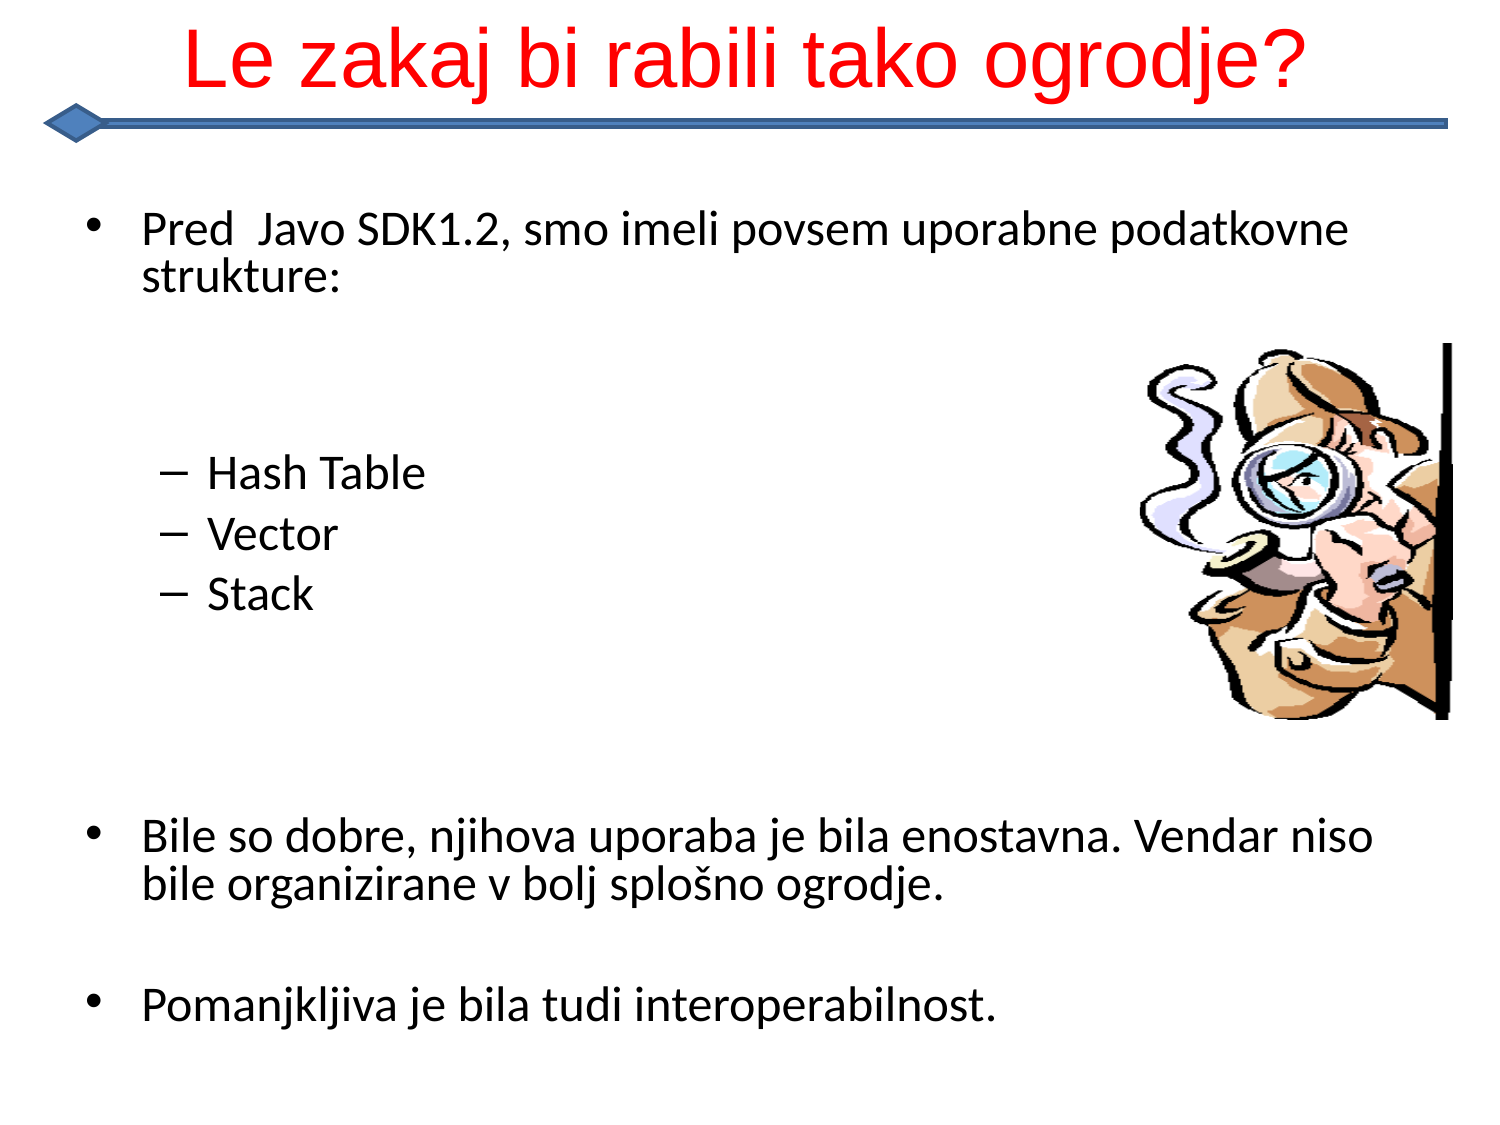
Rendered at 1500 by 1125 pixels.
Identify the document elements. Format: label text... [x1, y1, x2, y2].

picture [1139, 343, 1453, 721]
list Pred Javo SDK1.2, smo imeli povsem uporabne podatkovne strukture: Hash Table Vector Stack Bile so dobre, njihova uporaba je bila enostavna. Vendar niso bile organizirane v bolj splošno ogrodje. Pomanjkljiva je bila tudi interoperabilnost. [70, 199, 1421, 1125]
title Le zakaj bi rabili tako ogrodje? [70, 0, 1421, 112]
